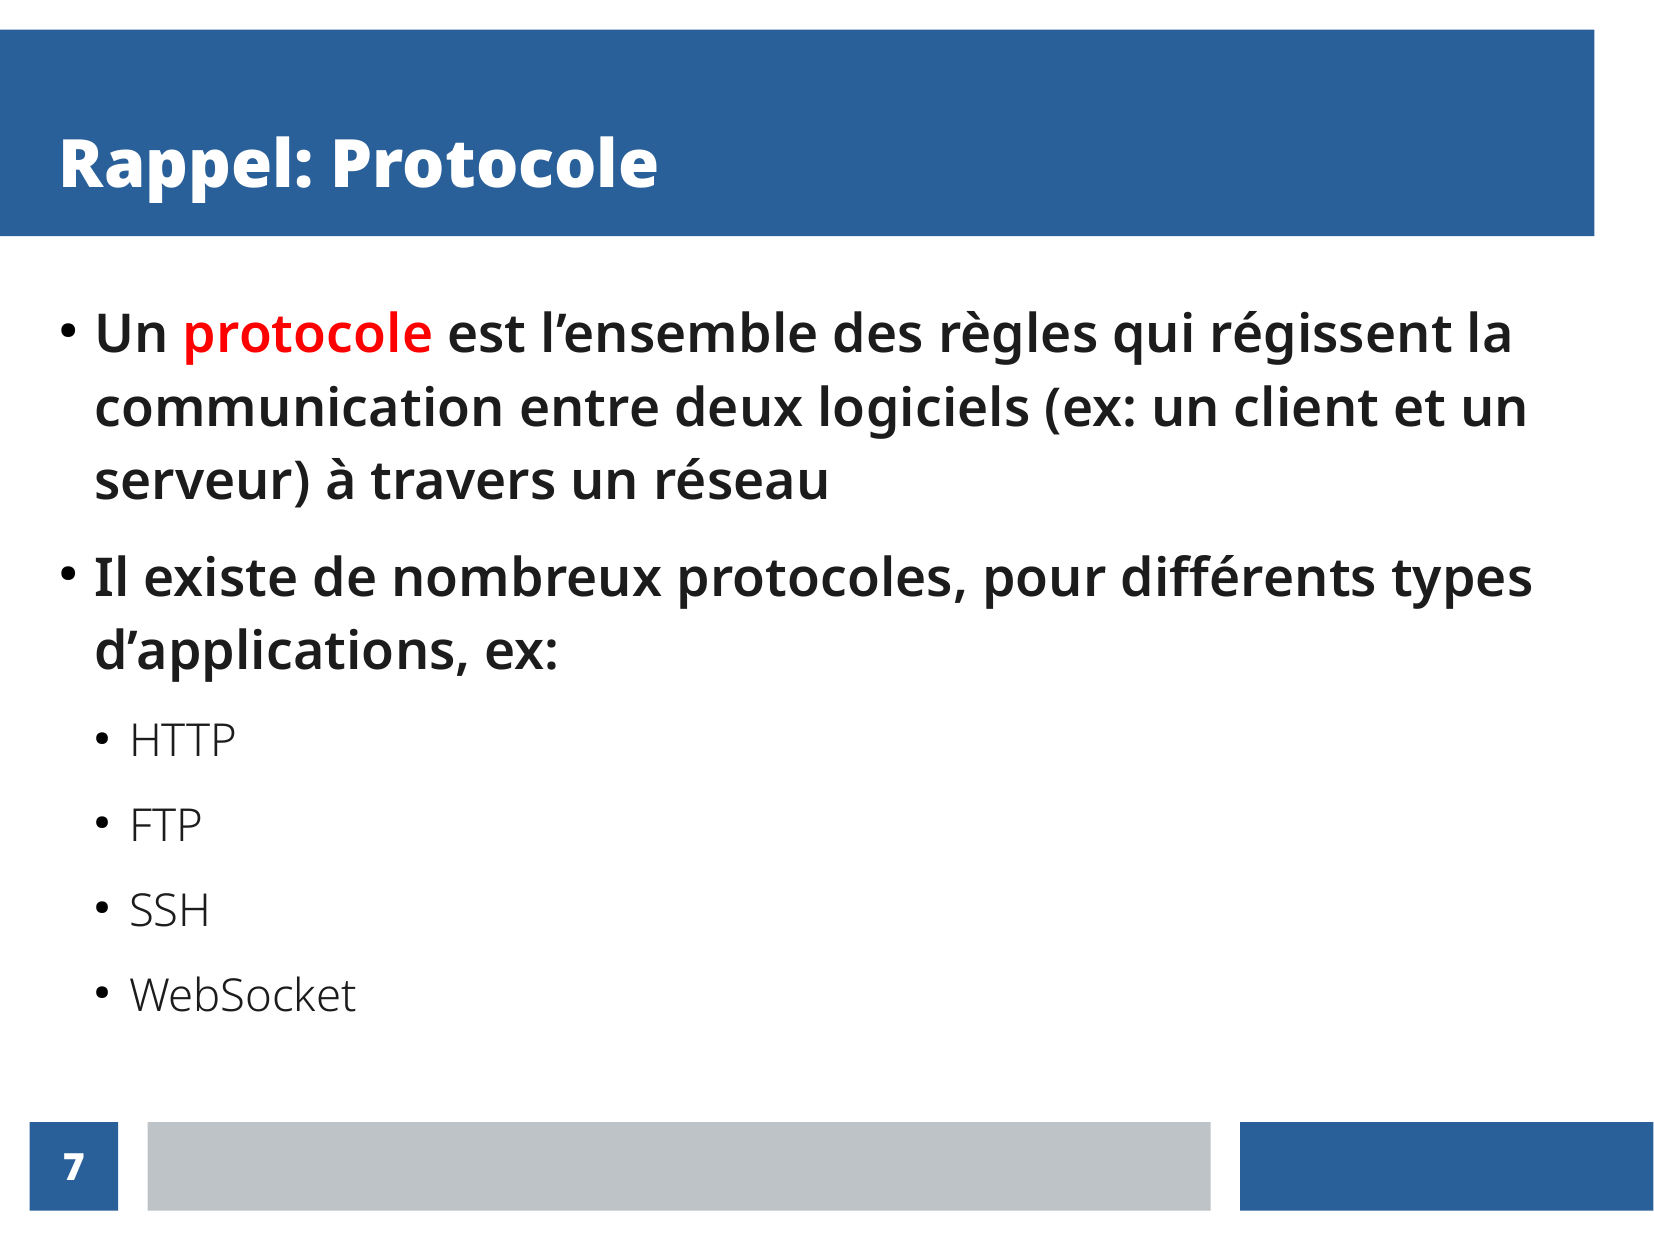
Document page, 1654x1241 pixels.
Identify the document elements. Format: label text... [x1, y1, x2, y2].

list Un protocole est l’ensemble des règles qui régissent la communication entre deux logiciels (ex: un client et un serveur) à travers un réseau Il existe de nombreux protocoles, pour différents types d’applications, ex: HTTP FTP SSH WebSocket [59, 295, 1565, 1028]
title Rappel: Protocole [59, 59, 1595, 207]
